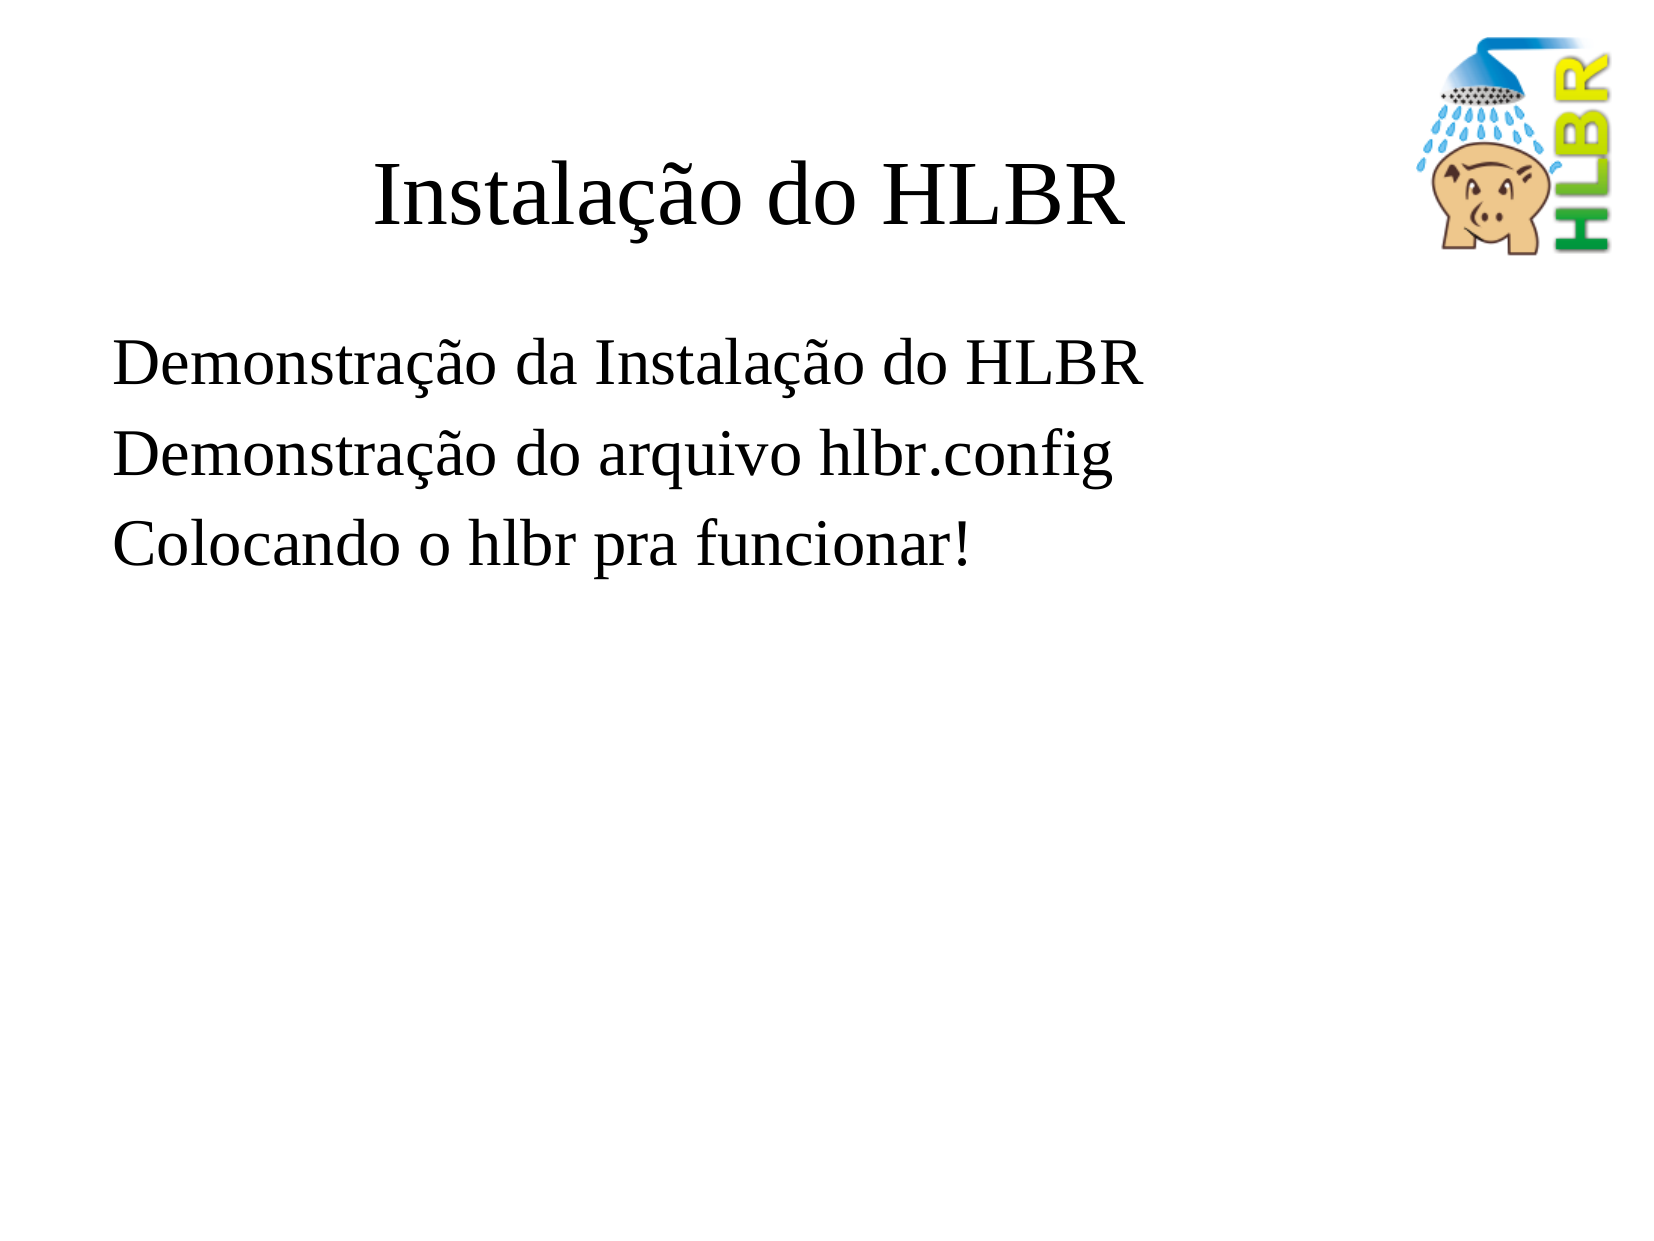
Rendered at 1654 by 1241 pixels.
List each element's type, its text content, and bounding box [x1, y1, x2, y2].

title Instalação do HLBR [112, 76, 1388, 312]
picture [1416, 37, 1612, 260]
list Demonstração da Instalação do HLBR Demonstração do arquivo hlbr.config Colocando o hlbr pra funcionar! [112, 324, 1388, 1020]
